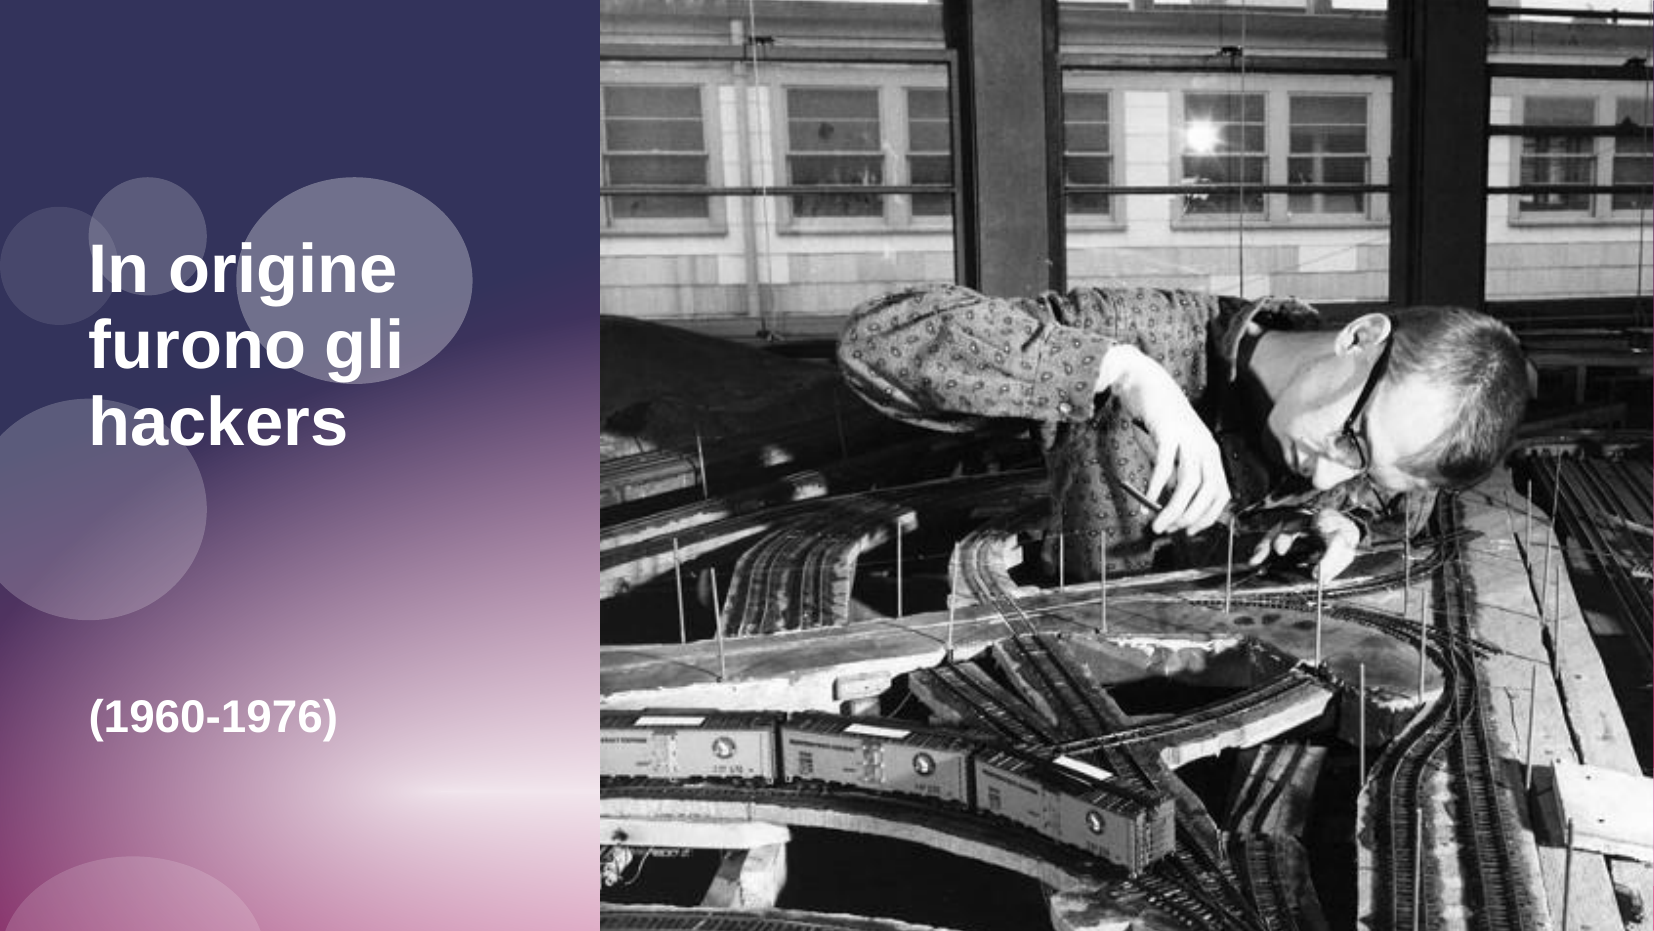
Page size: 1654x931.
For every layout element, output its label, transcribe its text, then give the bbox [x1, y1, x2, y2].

picture [600, 0, 1654, 931]
title In origine furono gli hackers (1960-1976) [88, 229, 600, 742]
